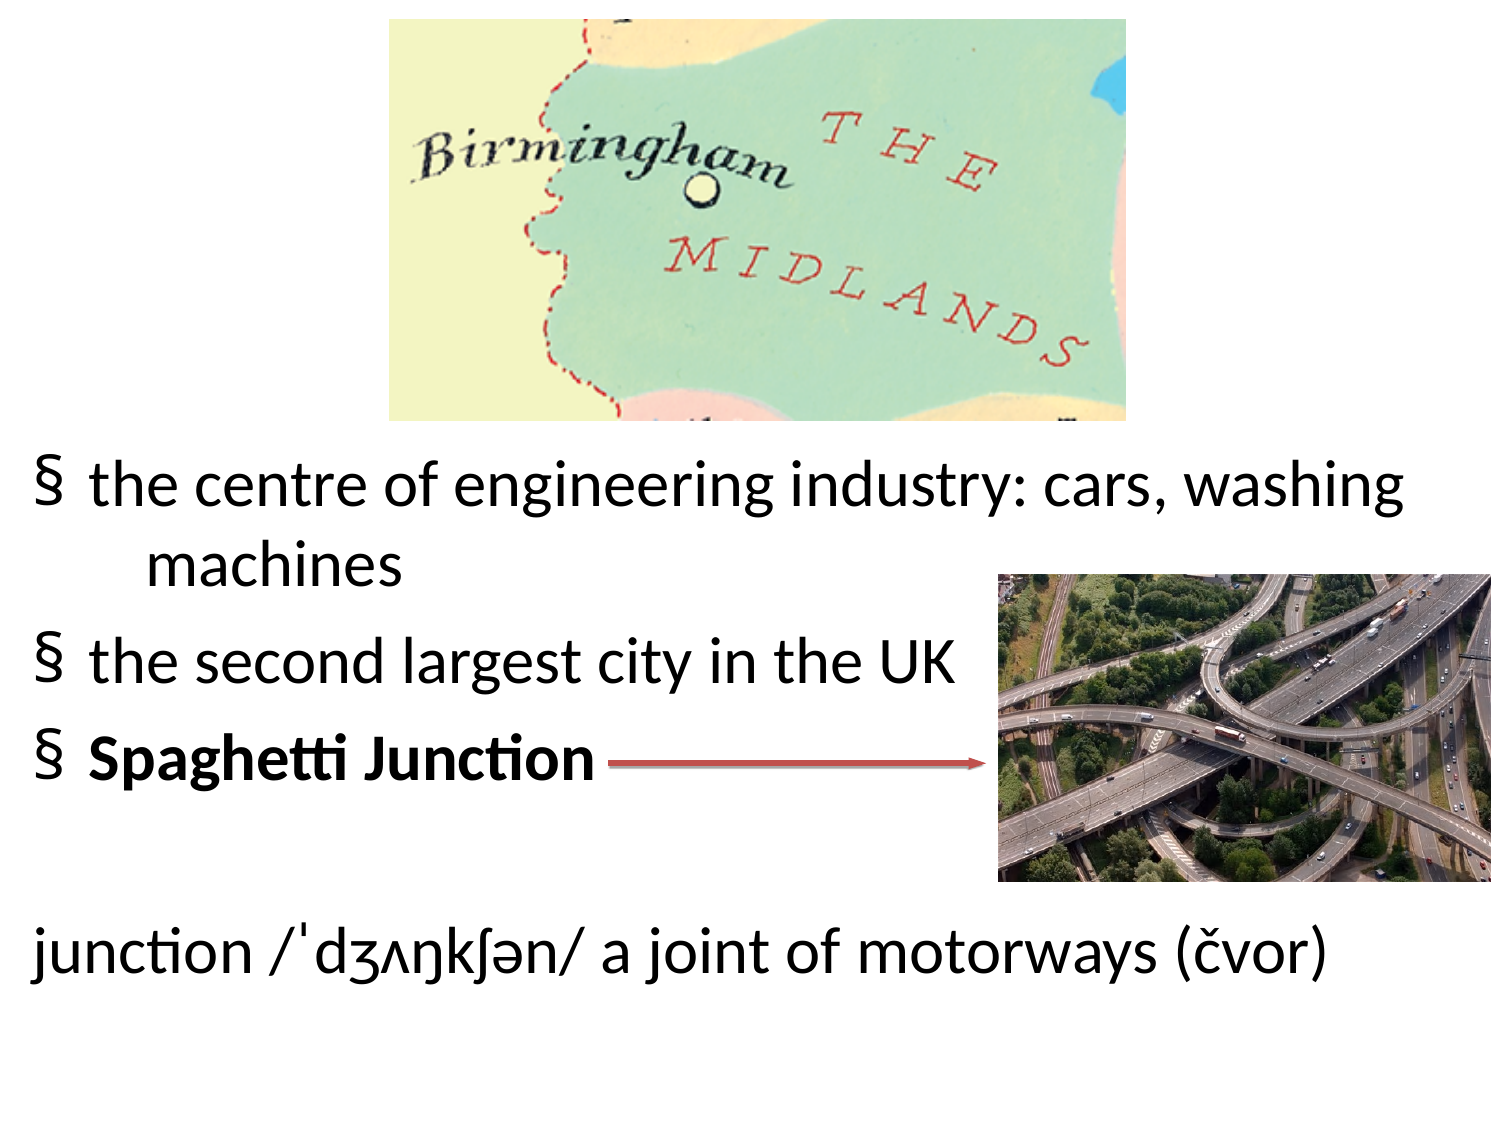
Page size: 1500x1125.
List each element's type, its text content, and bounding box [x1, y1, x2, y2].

list the centre of engineering industry: cars, washing machines the second largest city in the UK Spaghetti Junction junction /ˈdʒʌŋkʃən/ a joint of motorways (čvor) [17, 432, 1483, 1071]
picture [998, 574, 1491, 882]
picture [389, 19, 1126, 421]
